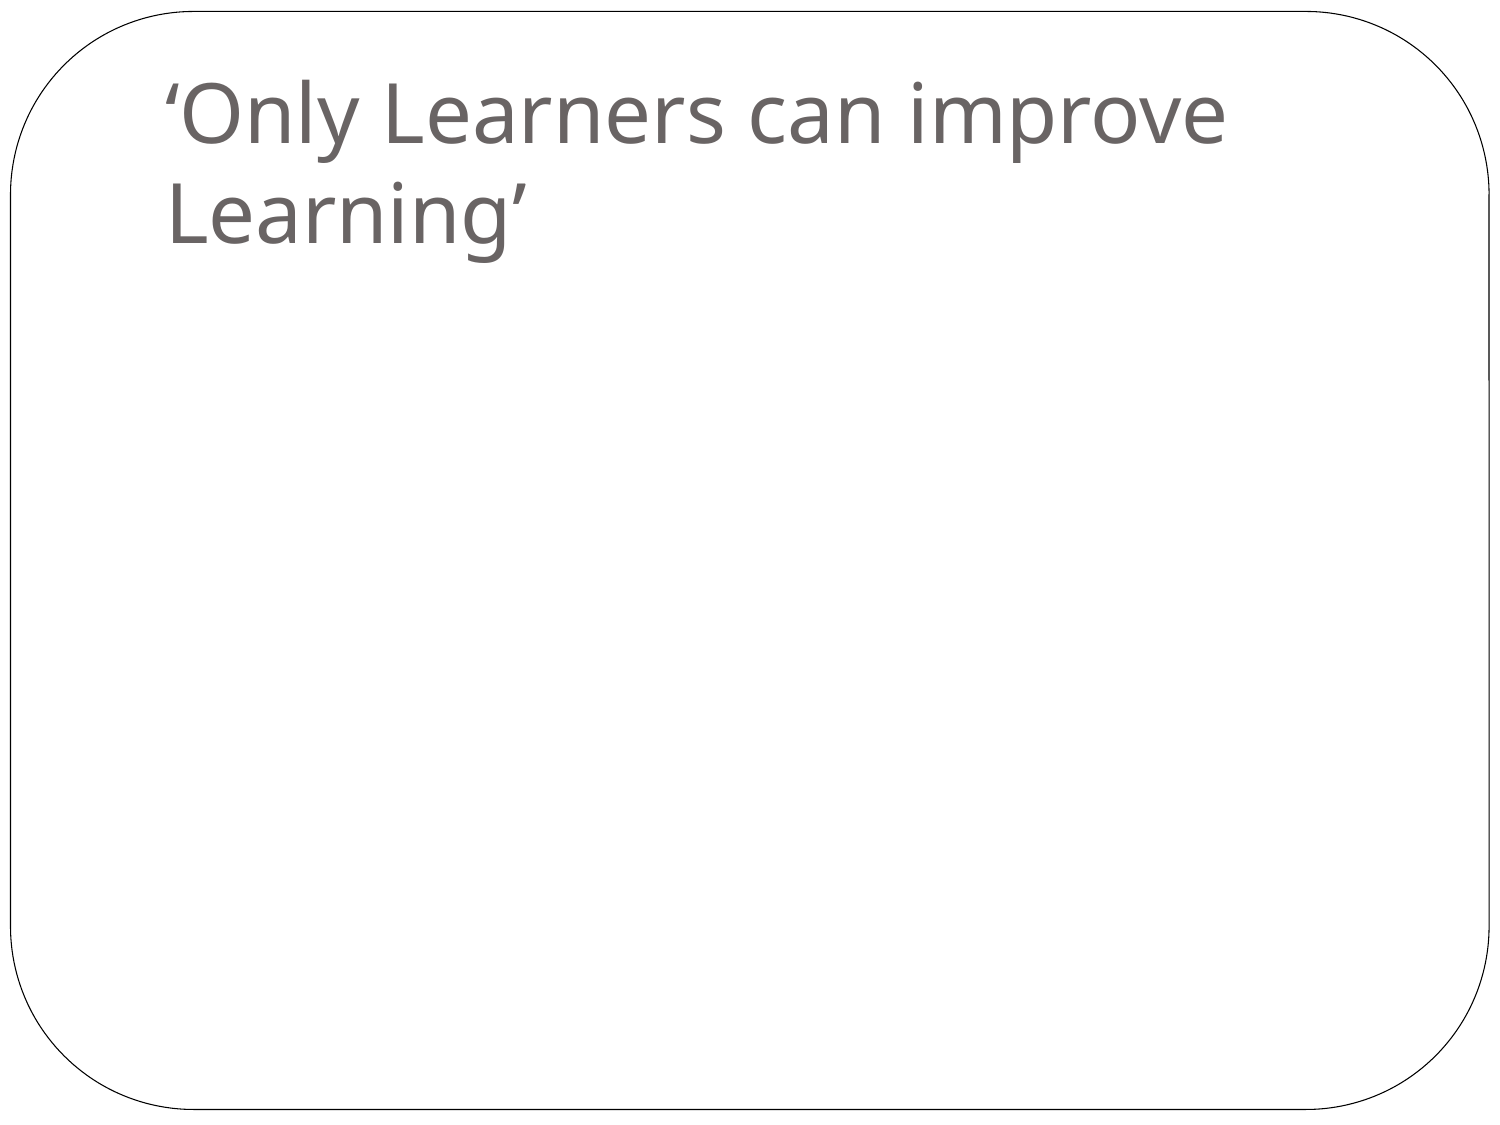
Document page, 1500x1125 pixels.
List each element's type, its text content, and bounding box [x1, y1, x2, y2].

title ‘Only Learners can improve Learning’ [150, 45, 1425, 268]
